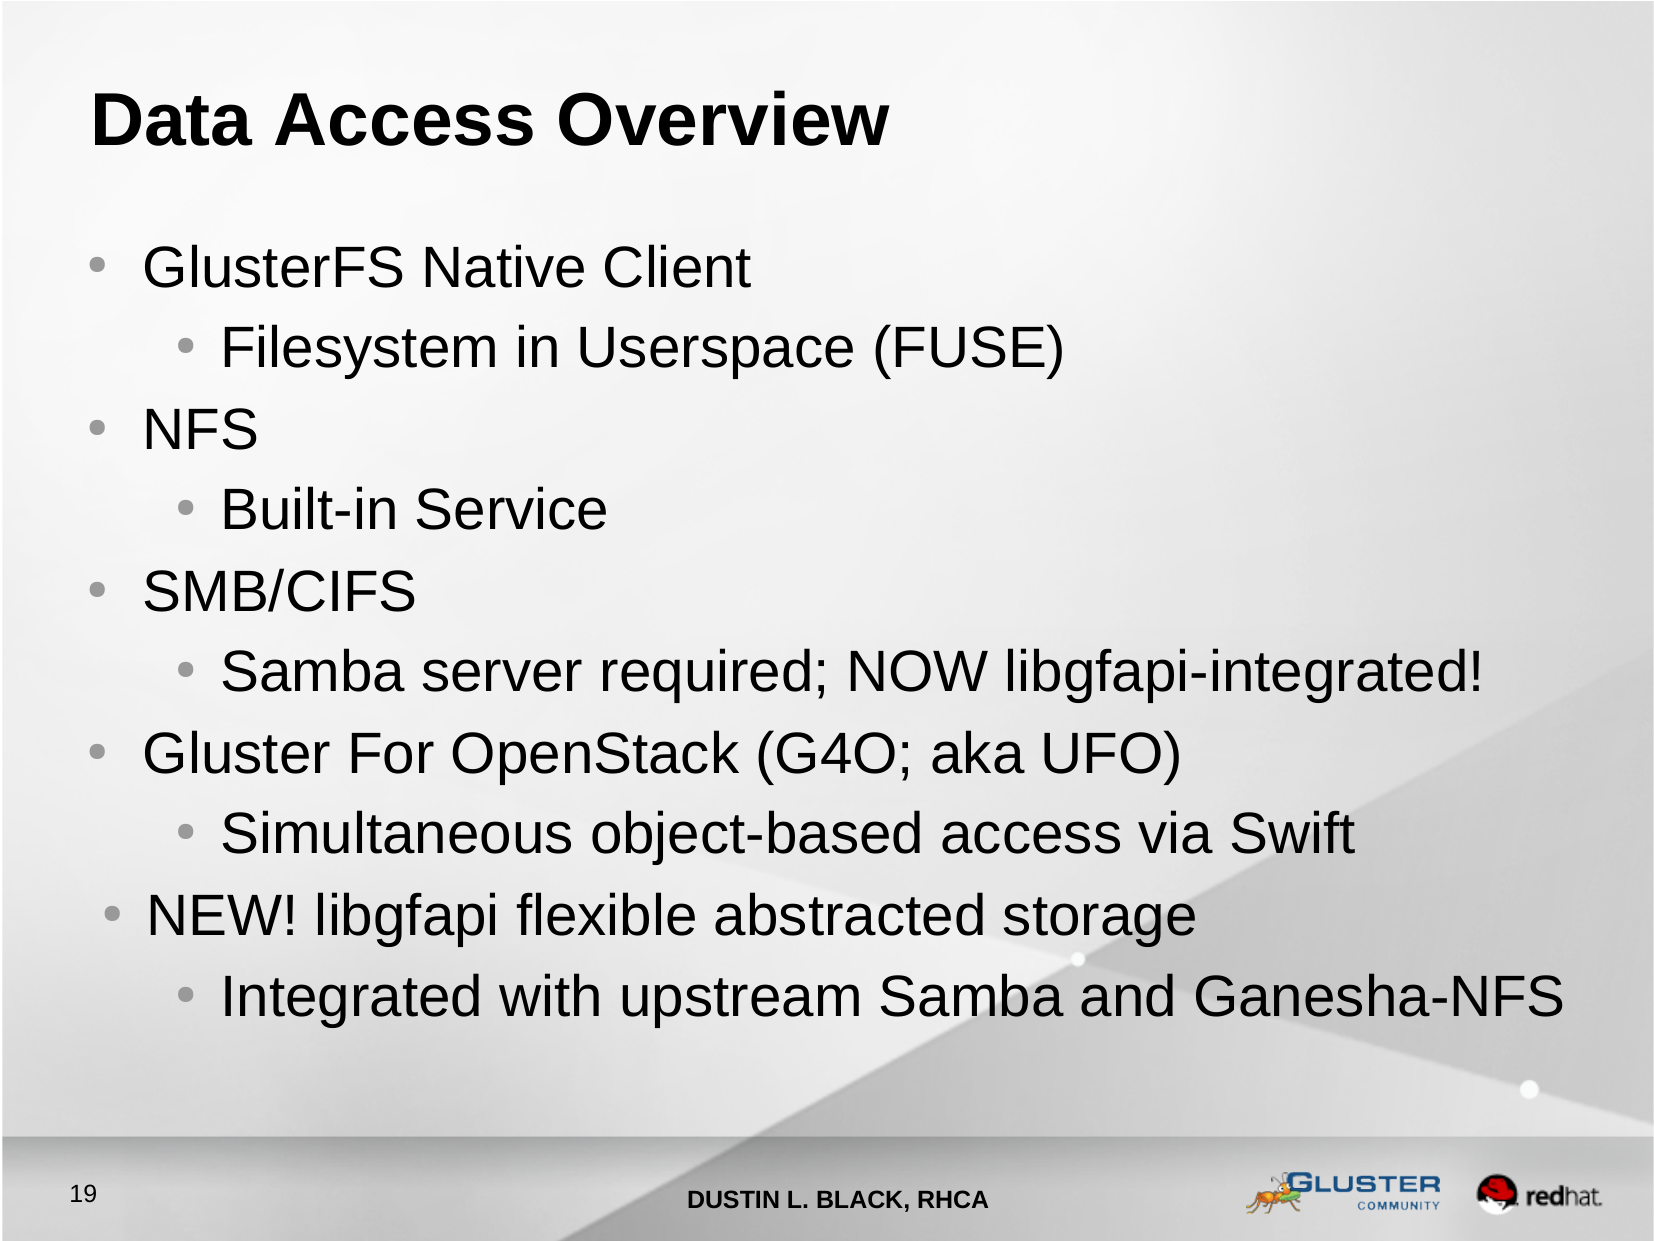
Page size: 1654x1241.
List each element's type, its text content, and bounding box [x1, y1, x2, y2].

list GlusterFS Native Client Filesystem in Userspace (FUSE) NFS Built-in Service SMB/CIFS Samba server required; NOW libgfapi-integrated! Gluster For OpenStack (G4O; aka UFO) Simultaneous object-based access via Swift NEW! libgfapi flexible abstracted storage Integrated with upstream Samba and Ganesha-NFS [86, 232, 1576, 1111]
title Data Access Overview [90, 15, 1579, 223]
picture [2, 1, 1654, 1241]
